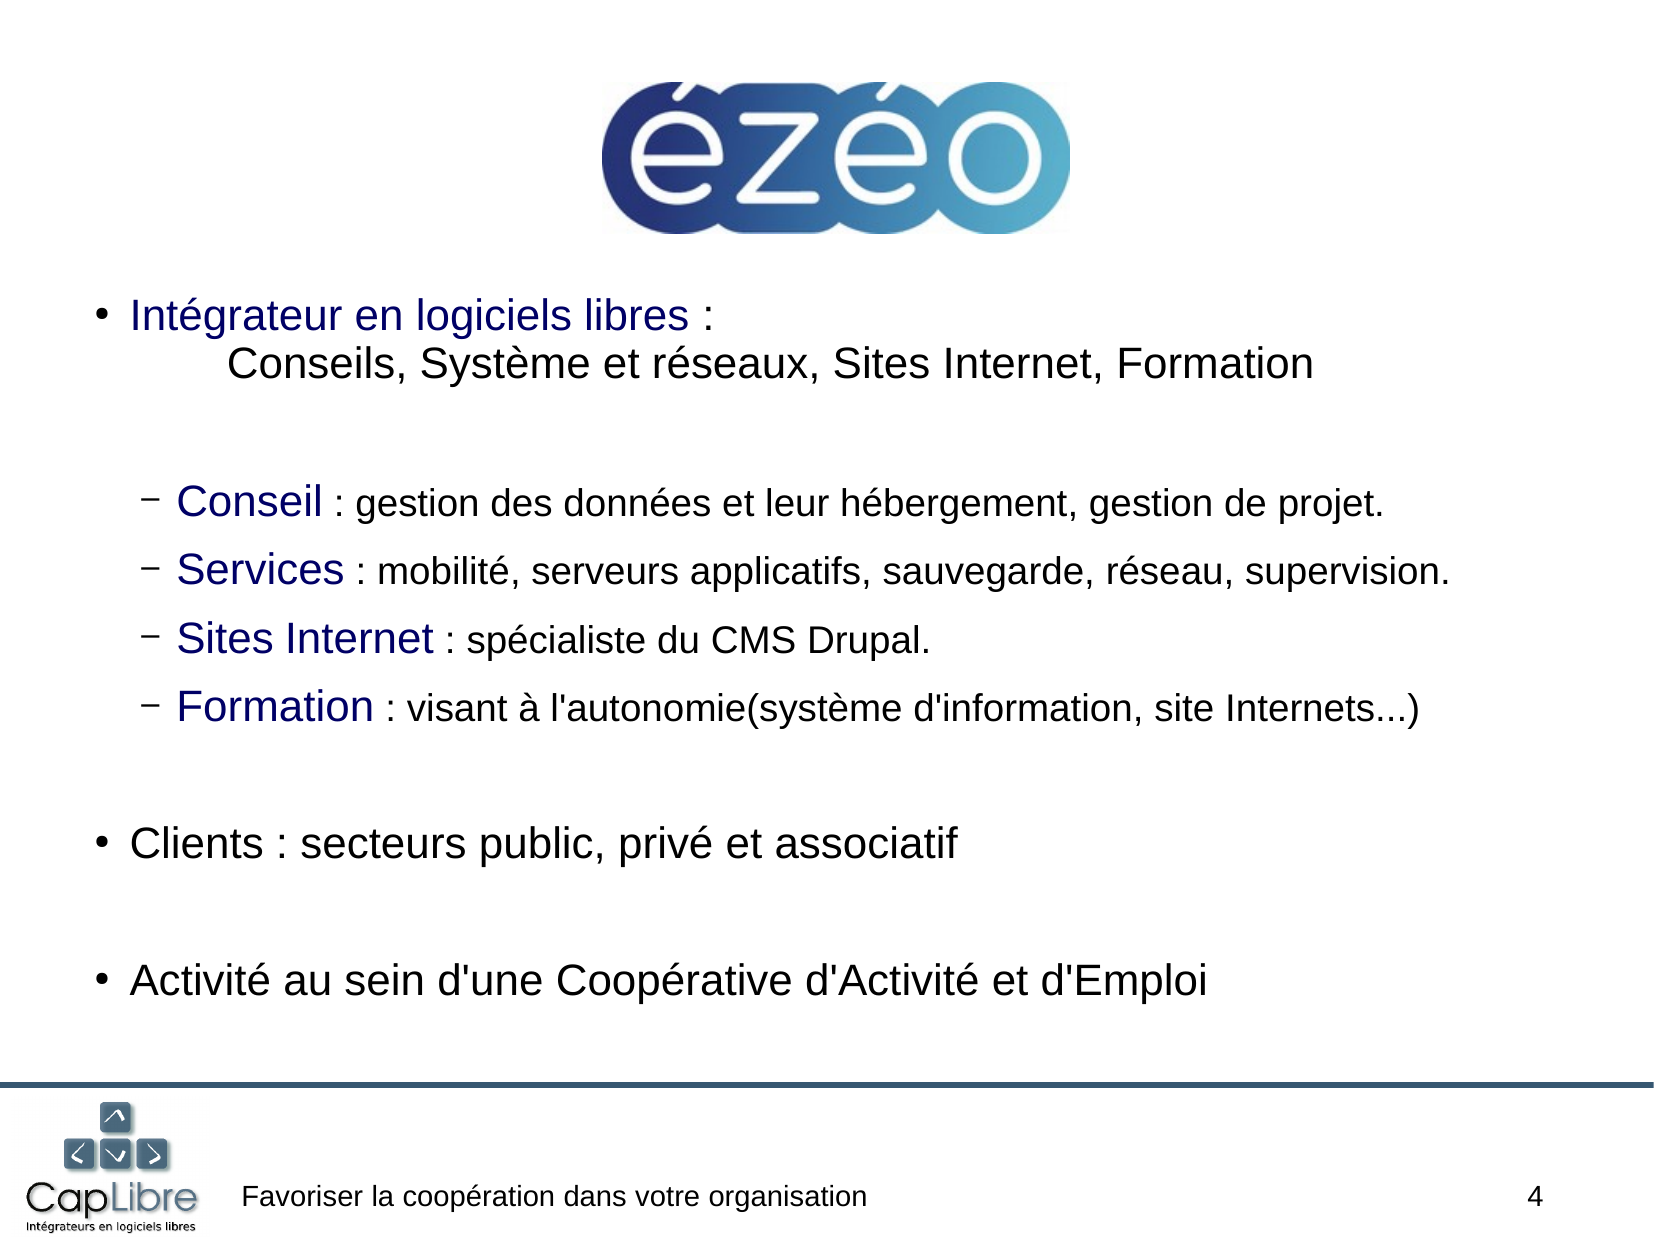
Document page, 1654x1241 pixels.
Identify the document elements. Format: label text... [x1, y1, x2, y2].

picture [602, 82, 1070, 234]
picture [11, 1096, 210, 1237]
list Intégrateur en logiciels libres : Conseils, Système et réseaux, Sites Internet, Formation Conseil : gestion des données et leur hébergement, gestion de projet. Services : mobilité, serveurs applicatifs, sauvegarde, réseau, supervision. Sites Internet : spécialiste du CMS Drupal. Formation : visant à l'autonomie(système d'information, site Internets...) Clients : secteurs public, privé et associatif Activité au sein d'une Coopérative d'Activité et d'Emploi [82, 290, 1571, 1010]
